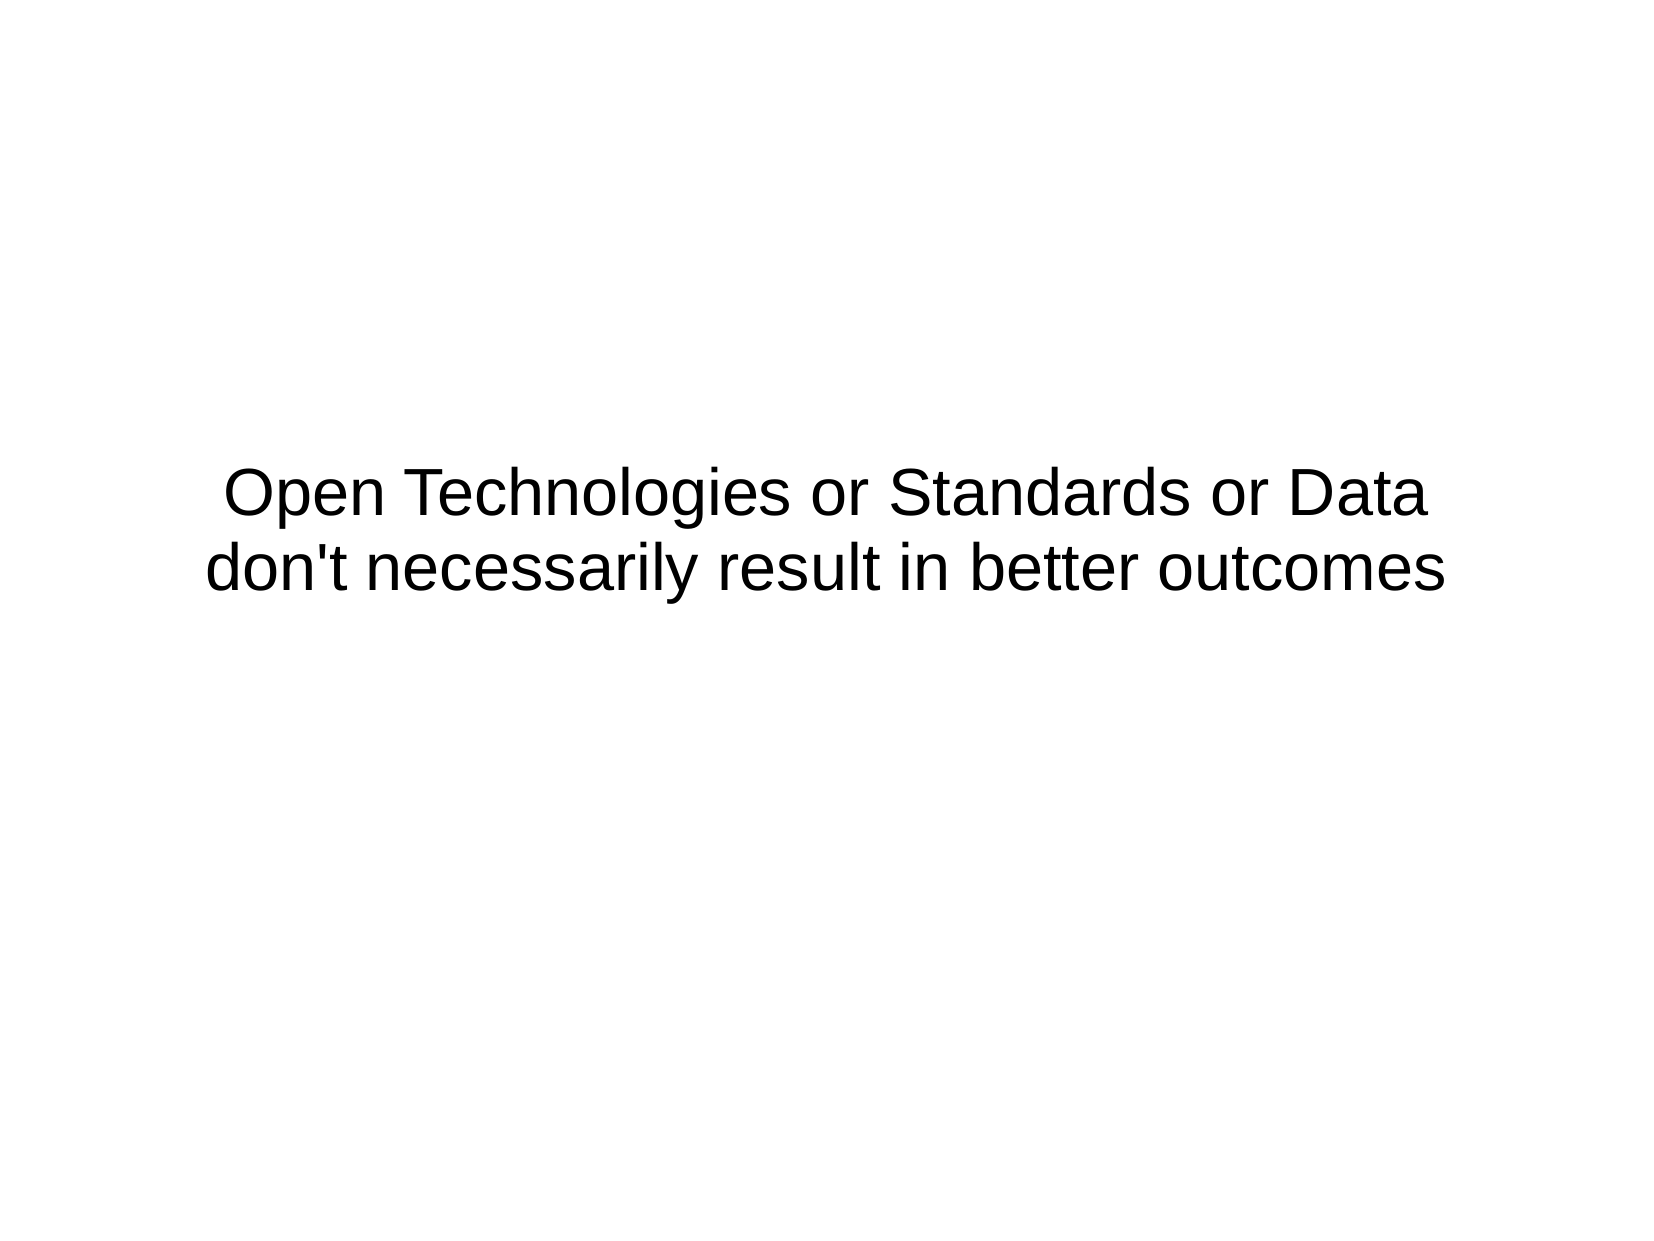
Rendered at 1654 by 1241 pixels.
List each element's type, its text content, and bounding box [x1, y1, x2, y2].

subtitle Open Technologies or Standards or Data don't necessarily result in better outcomes [82, 49, 1571, 1010]
